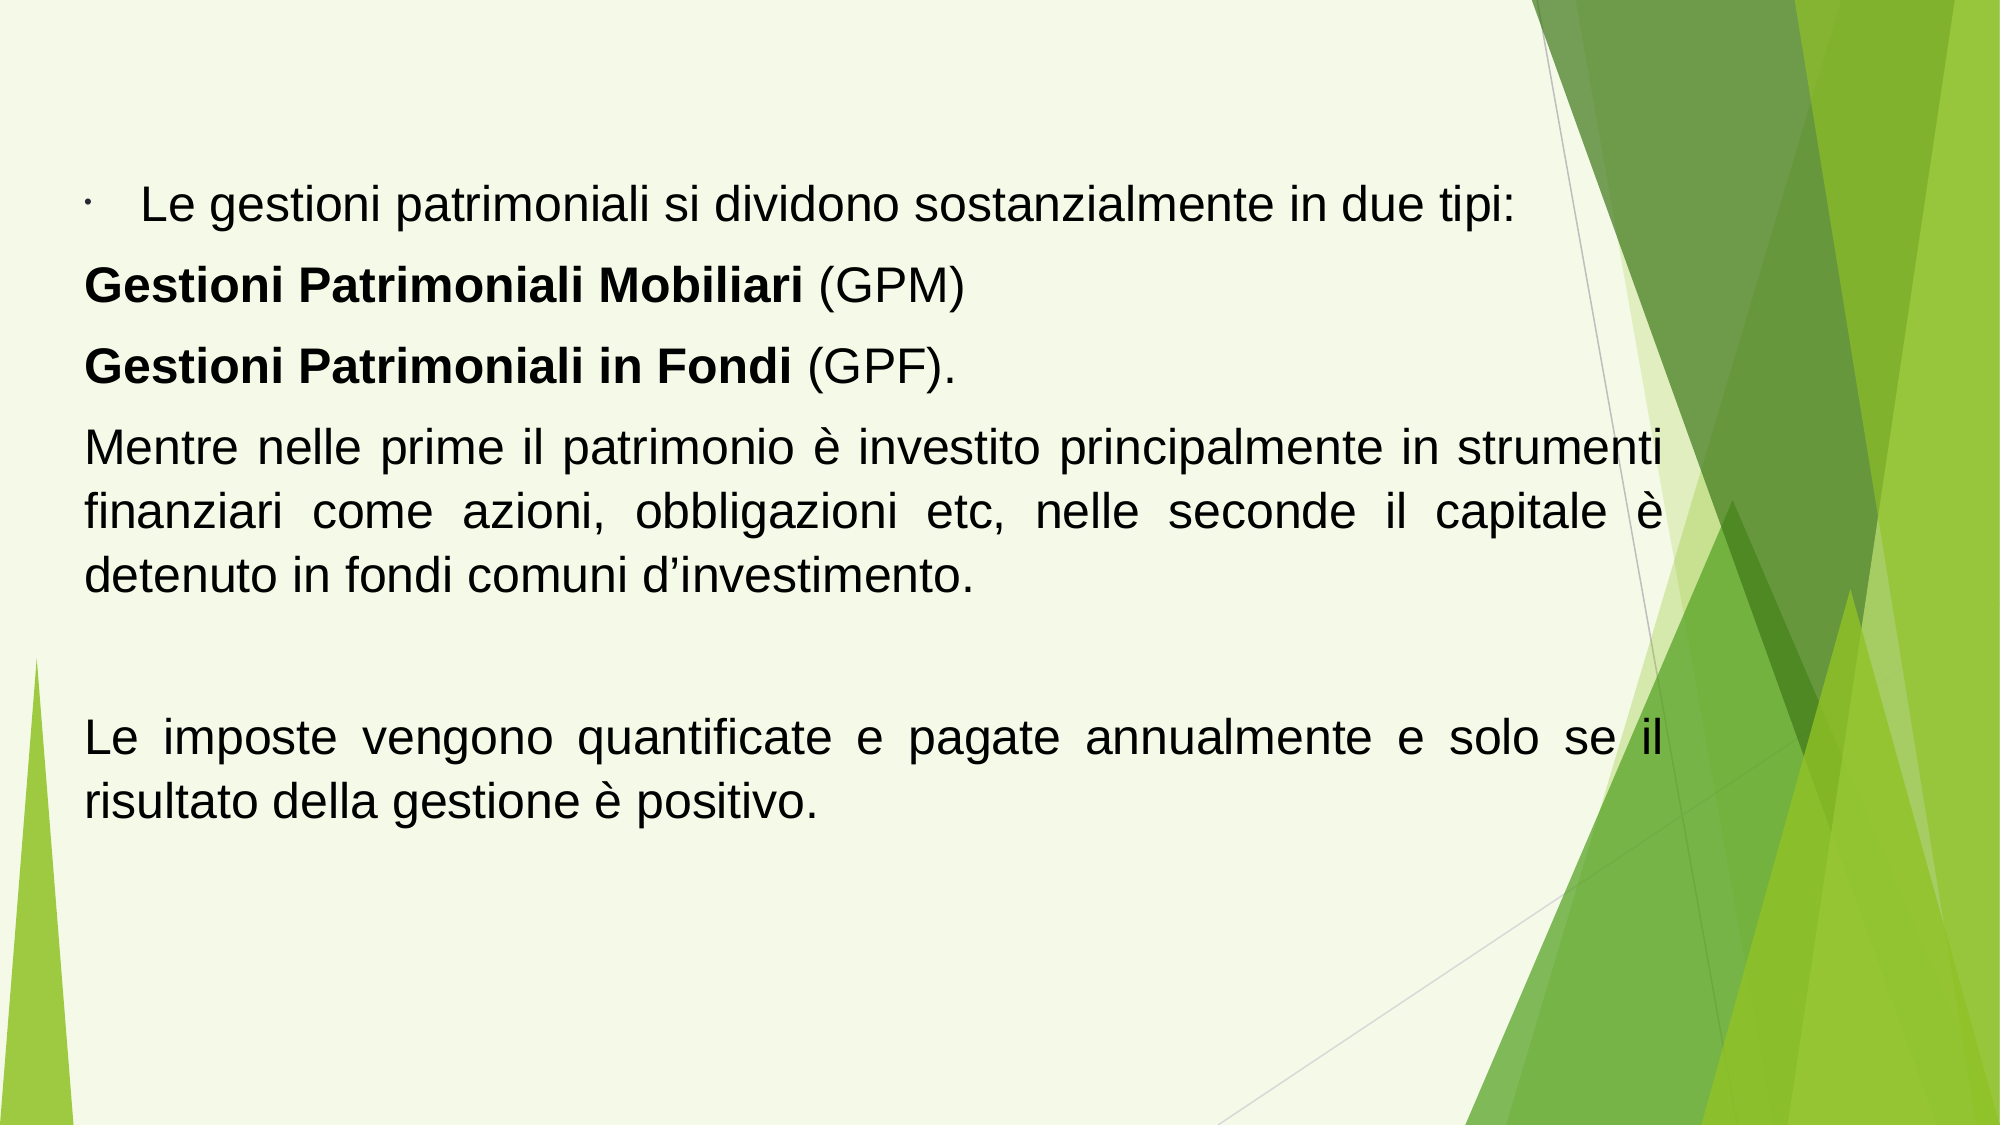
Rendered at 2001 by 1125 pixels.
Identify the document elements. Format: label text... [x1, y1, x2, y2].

text_box Le gestioni patrimoniali si dividono sostanzialmente in due tipi: Gestioni Patrimoniali Mobiliari (GPM) Gestioni Patrimoniali in Fondi (GPF). Mentre nelle prime il patrimonio è investito principalmente in strumenti finanziari come azioni, obbligazioni etc, nelle seconde il capitale è detenuto in fondi comuni d’investimento. Le imposte vengono quantificate e pagate annualmente e solo se il risultato della gestione è positivo. [69, 160, 1679, 836]
